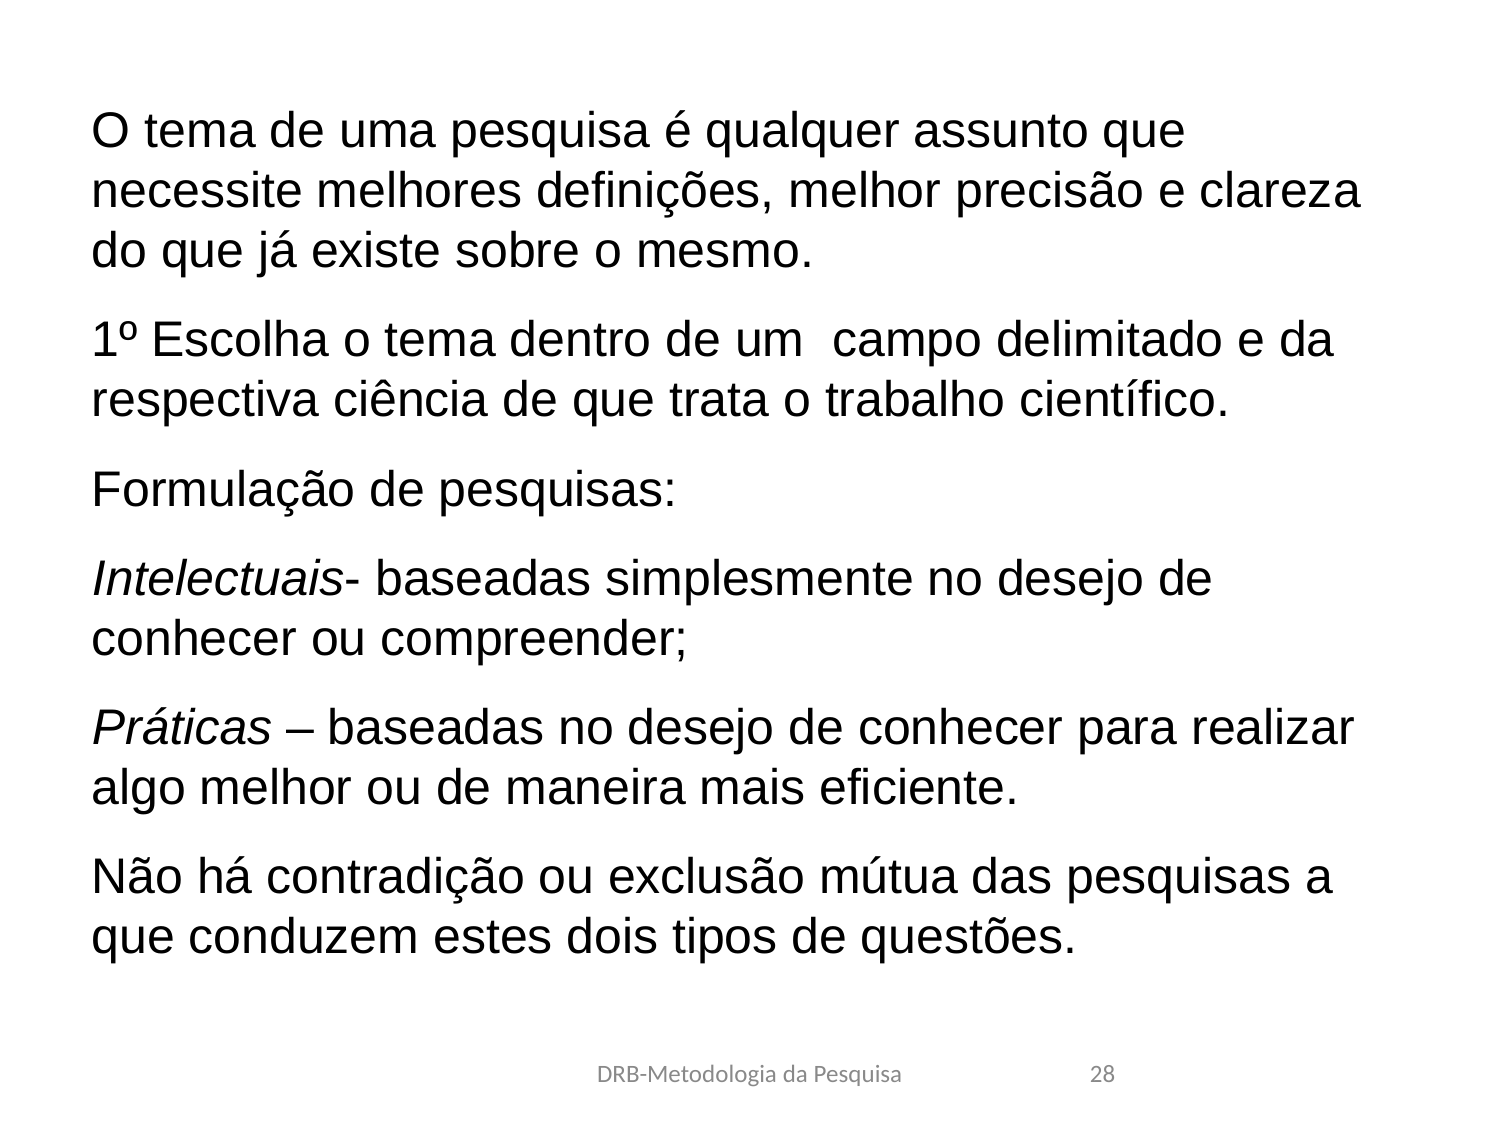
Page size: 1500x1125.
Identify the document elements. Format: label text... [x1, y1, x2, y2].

text_box O tema de uma pesquisa é qualquer assunto que necessite melhores definições, melhor precisão e clareza do que já existe sobre o mesmo. 1º Escolha o tema dentro de um campo delimitado e da respectiva ciência de que trata o trabalho científico. Formulação de pesquisas: Intelectuais- baseadas simplesmente no desejo de conhecer ou compreender; Práticas – baseadas no desejo de conhecer para realizar algo melhor ou de maneira mais eficiente. Não há contradição ou exclusão mútua das pesquisas a que conduzem estes dois tipos de questões. [76, 90, 1424, 984]
text_box 28 [1074, 1042, 1426, 1103]
text_box DRB-Metodologia da Pesquisa [512, 1042, 988, 1103]
